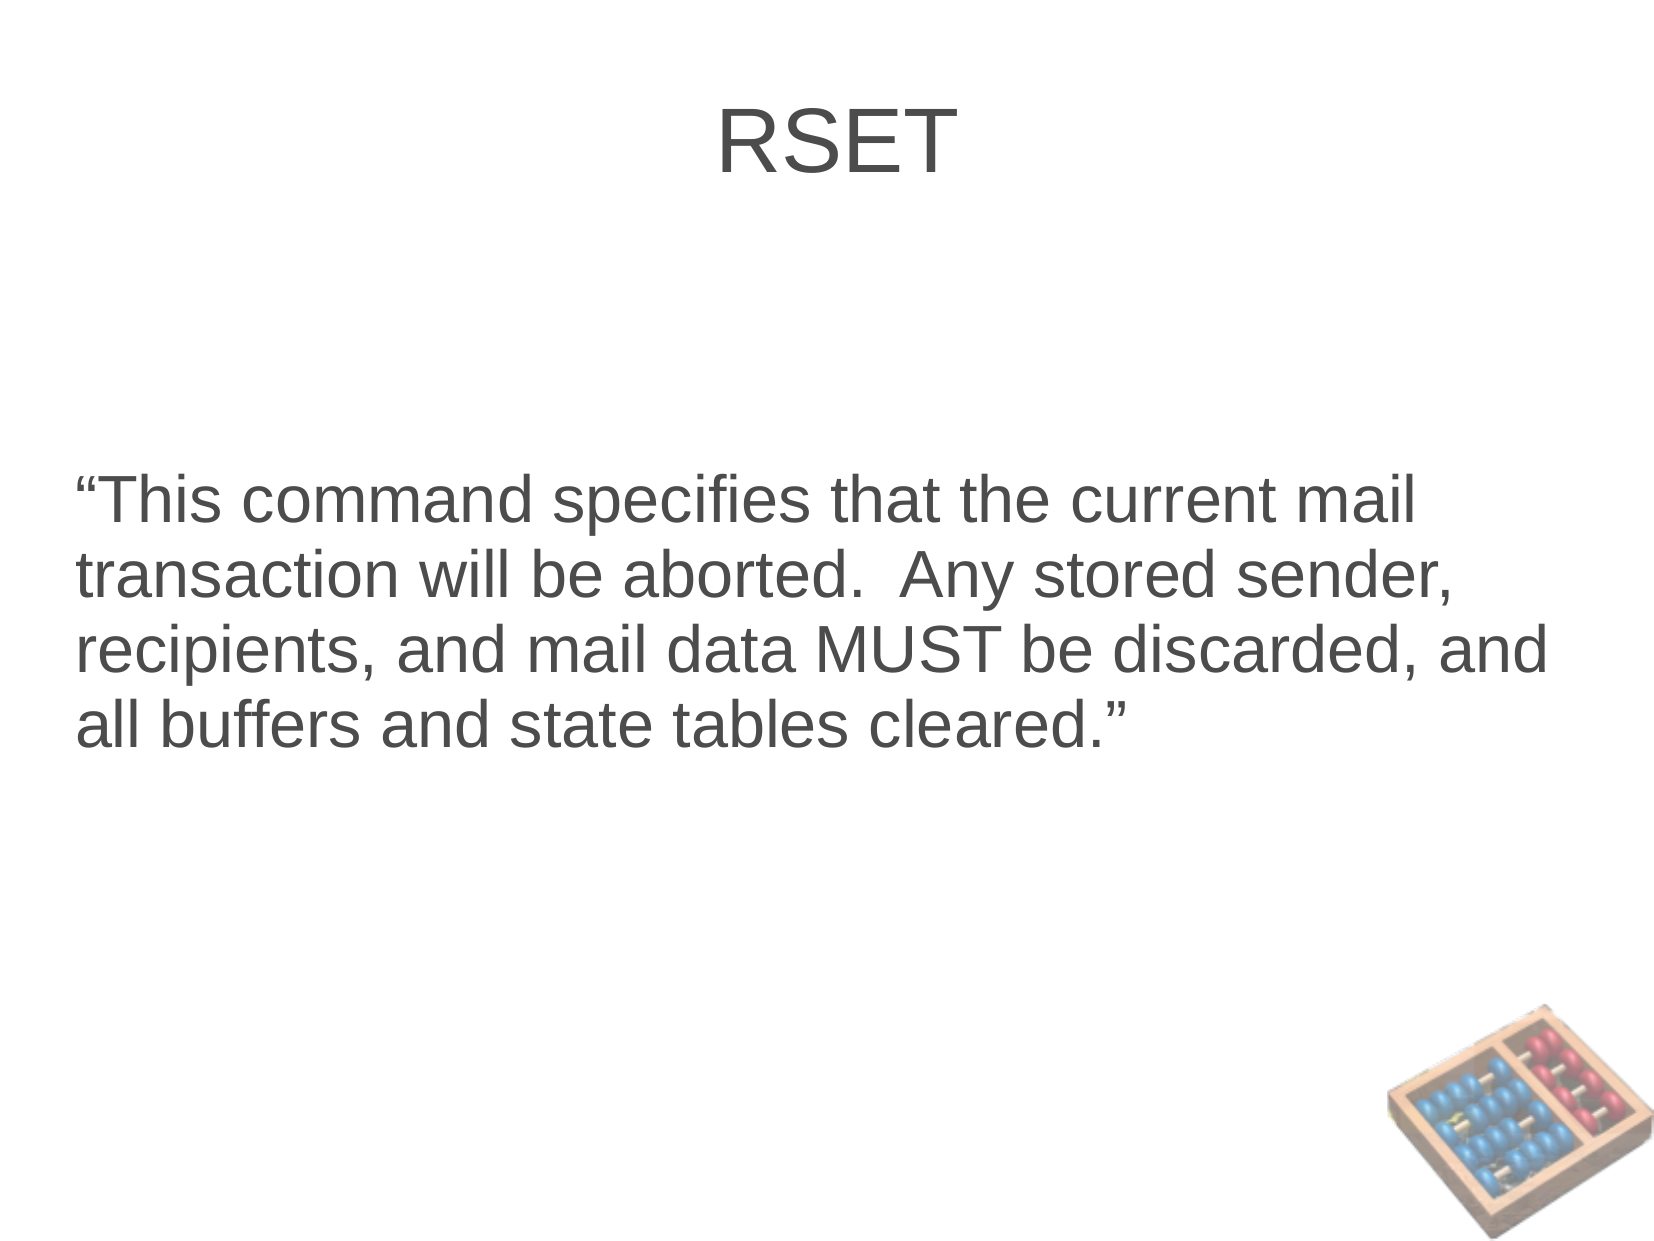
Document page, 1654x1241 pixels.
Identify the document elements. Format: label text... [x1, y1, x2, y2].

subtitle “This command specifies that the current mail transaction will be aborted. Any stored sender, recipients, and mail data MUST be discarded, and all buffers and state tables cleared.” [75, 353, 1564, 871]
title RSET [75, 37, 1601, 245]
